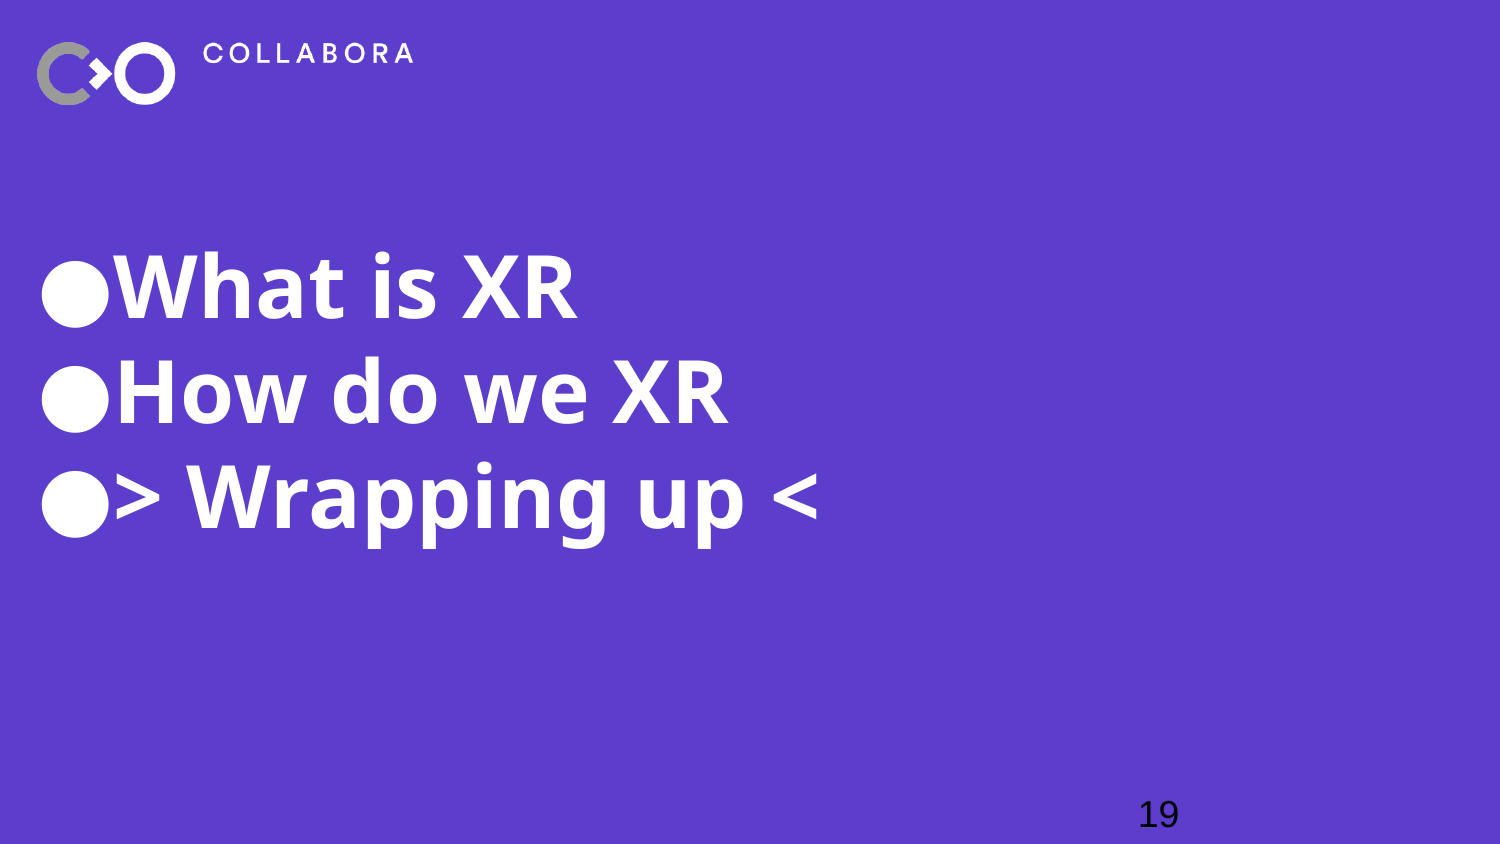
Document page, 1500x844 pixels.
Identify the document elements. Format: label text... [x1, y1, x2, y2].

text_box What is XR How do we XR > Wrapping up < [37, 286, 1388, 490]
picture [37, 42, 413, 105]
